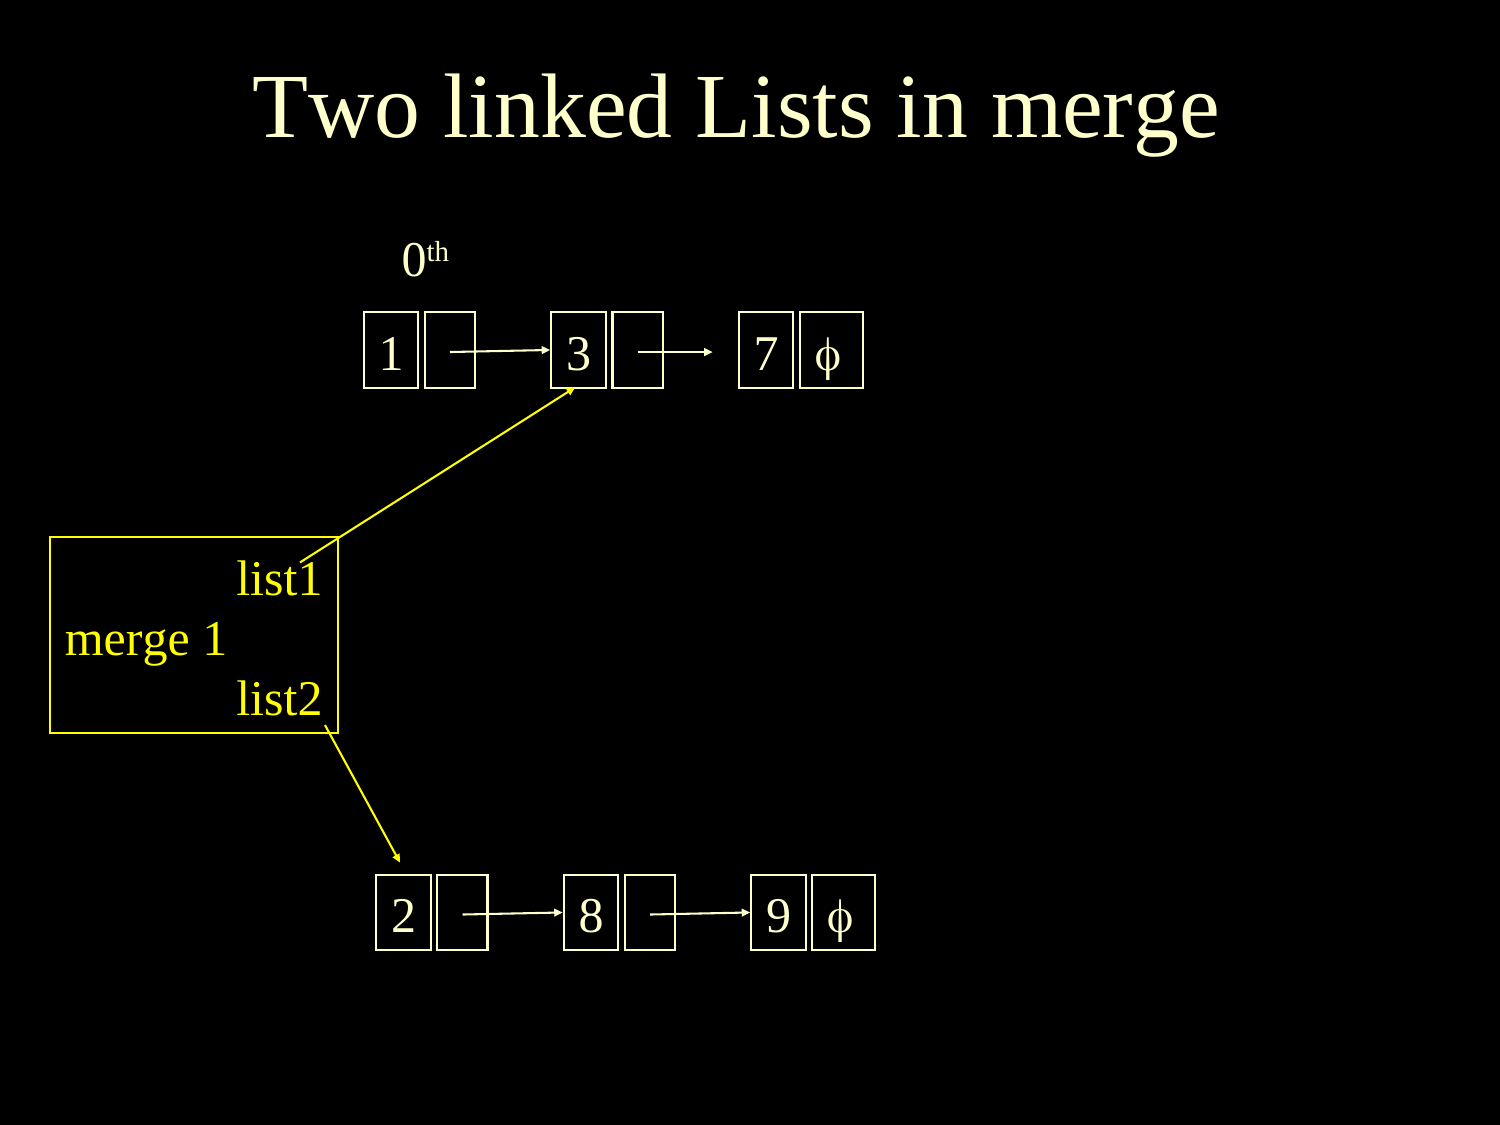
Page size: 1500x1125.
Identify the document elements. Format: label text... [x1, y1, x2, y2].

text_box 7 [738, 312, 794, 388]
text_box list1 merge 1 list2 [50, 537, 338, 733]
text_box 2 [376, 874, 431, 951]
title Two linked Lists in merge [8, 47, 1467, 165]
text_box 8 [563, 874, 619, 951]
text_box 9 [751, 874, 806, 951]
text_box  [800, 312, 863, 388]
text_box  [812, 874, 876, 951]
text_box 3 [551, 312, 606, 388]
text_box 1 [363, 312, 419, 388]
text_box 0th [386, 219, 477, 295]
